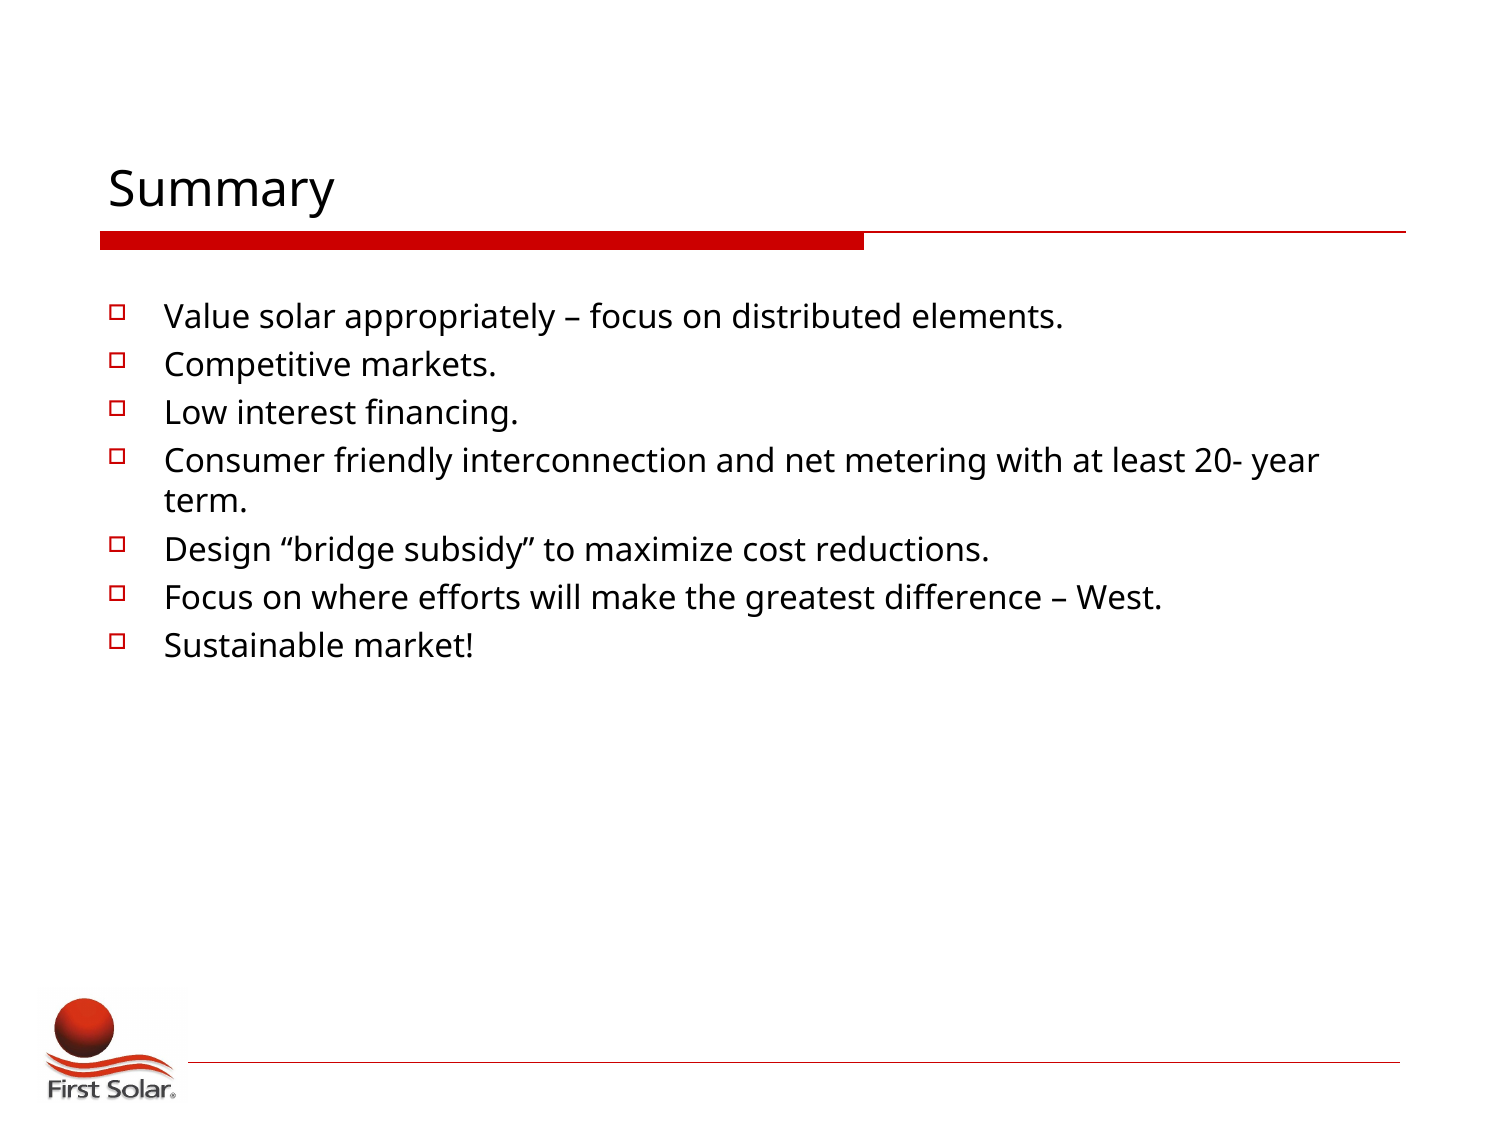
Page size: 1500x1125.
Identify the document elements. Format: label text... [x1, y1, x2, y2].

title Summary [94, 24, 1407, 225]
picture [37, 987, 188, 1103]
list Value solar appropriately – focus on distributed elements. Competitive markets. Low interest financing. Consumer friendly interconnection and net metering with at least 20- year term. Design “bridge subsidy” to maximize cost reductions. Focus on where efforts will make the greatest difference – West. Sustainable market! [92, 287, 1406, 1025]
